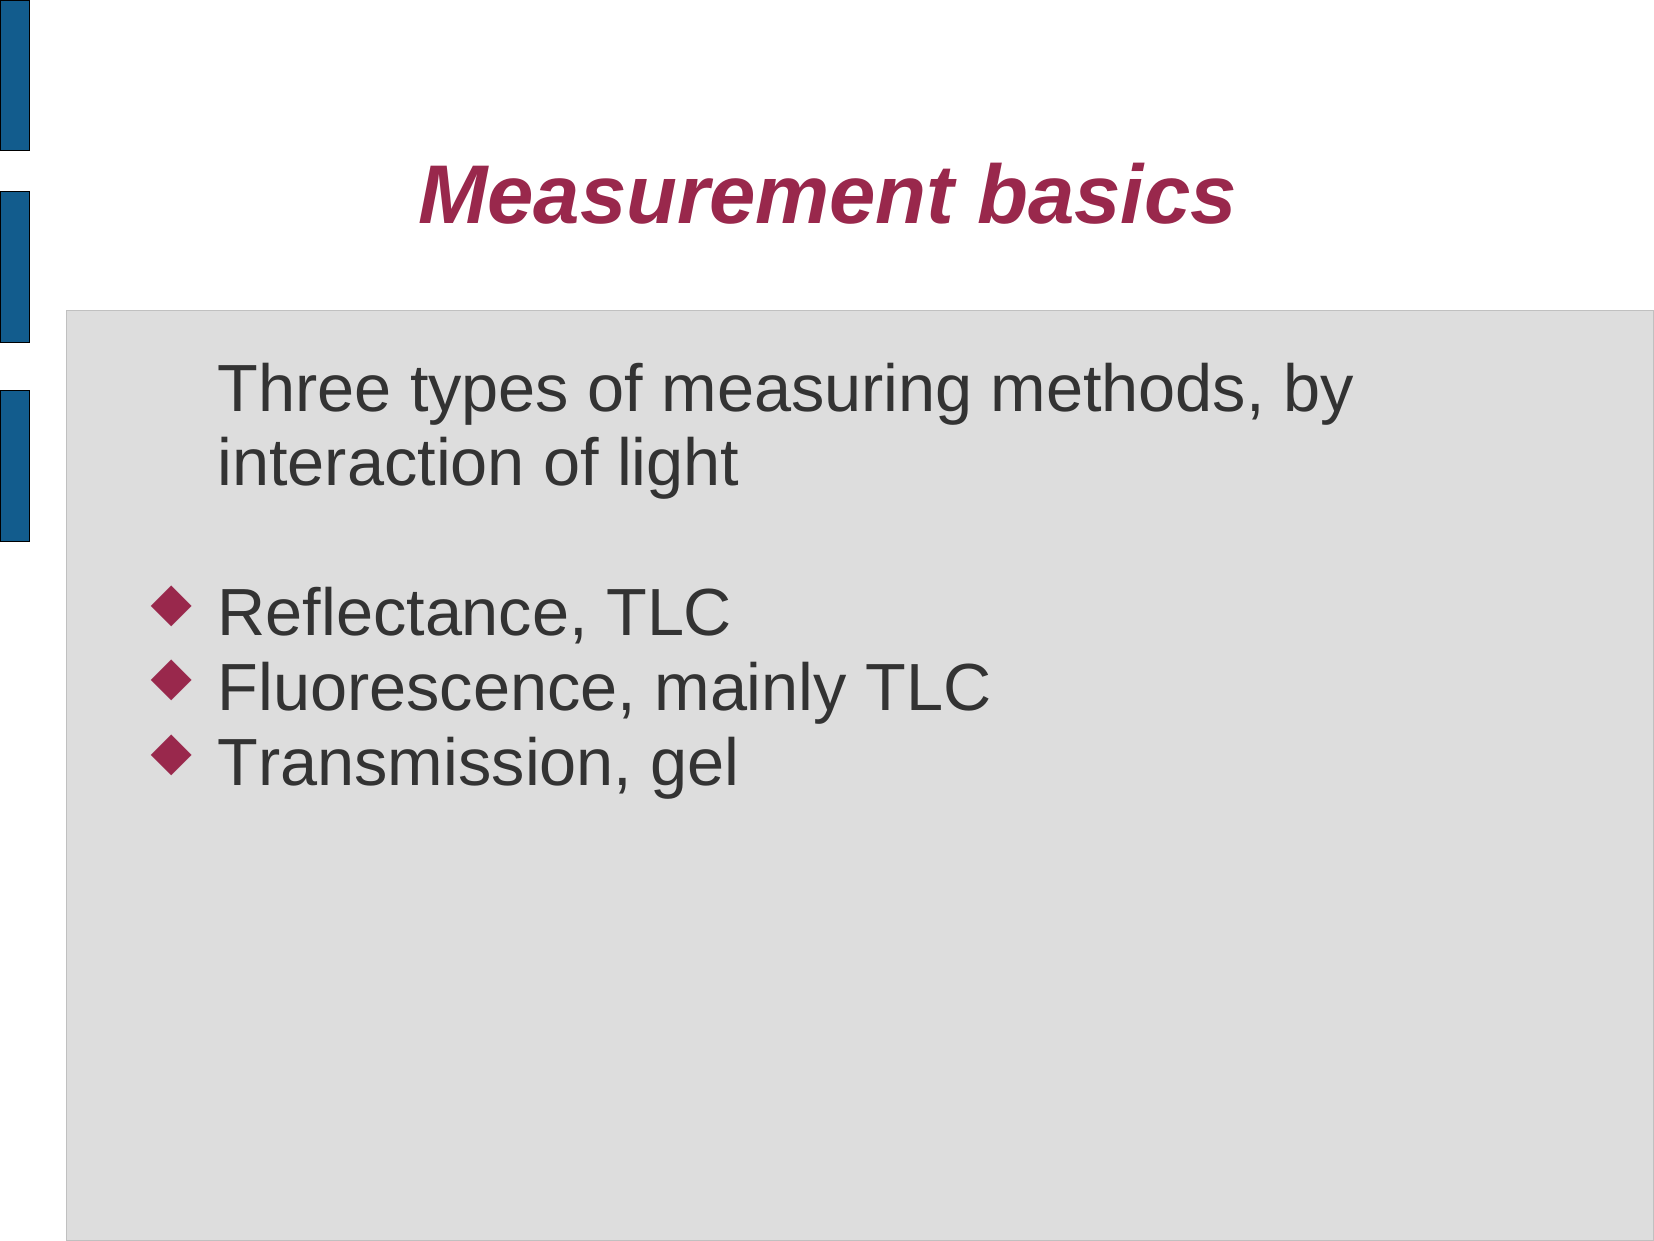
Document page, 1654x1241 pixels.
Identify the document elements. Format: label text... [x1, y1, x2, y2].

list Three types of measuring methods, by interaction of light Reflectance, TLC Fluorescence, mainly TLC Transmission, gel [134, 350, 1516, 1133]
title Measurement basics [121, 91, 1534, 299]
